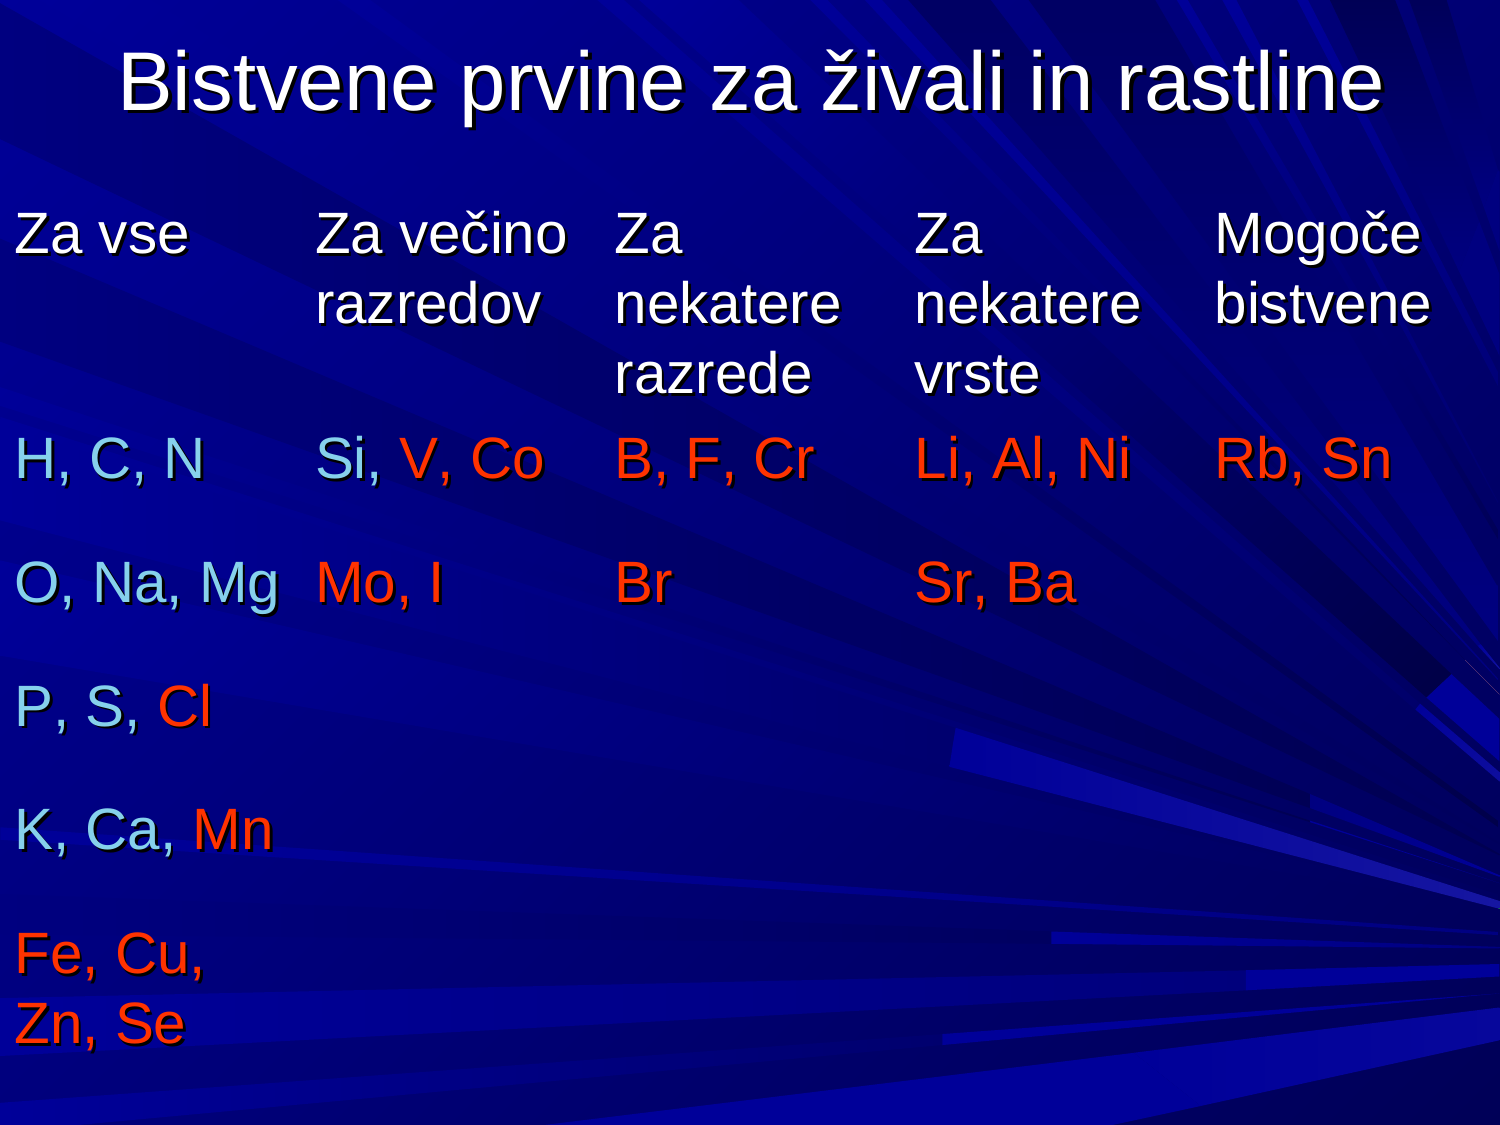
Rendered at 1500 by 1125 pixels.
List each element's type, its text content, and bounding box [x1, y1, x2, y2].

table_cell [300, 907, 600, 1063]
table_cell H, C, N [0, 413, 300, 536]
table_header Za nekatere razrede [600, 187, 900, 413]
table_header Za vse [0, 187, 300, 413]
table_cell Fe, Cu, Zn, Se [0, 907, 300, 1063]
table_header Za večino razredov [300, 187, 600, 413]
title Bistvene prvine za živali in rastline [76, 18, 1427, 135]
table_cell [300, 660, 600, 784]
table_cell [900, 907, 1200, 1063]
table_cell Si, V, Co [300, 413, 600, 536]
table_cell [1200, 536, 1500, 660]
table_cell Sr, Ba [900, 536, 1200, 660]
table_cell [600, 784, 900, 907]
table_cell Li, Al, Ni [900, 413, 1200, 536]
table_cell [600, 660, 900, 784]
table_cell O, Na, Mg [0, 536, 300, 660]
table_cell K, Ca, Mn [0, 784, 300, 907]
table_header Za nekatere vrste [900, 187, 1200, 413]
table_cell [1200, 784, 1500, 907]
table_cell B, F, Cr [600, 413, 900, 536]
table_cell [600, 907, 900, 1063]
table_cell Mo, I [300, 536, 600, 660]
table_cell Br [600, 536, 900, 660]
table_cell P, S, Cl [0, 660, 300, 784]
table_cell Rb, Sn [1200, 413, 1500, 536]
table_cell [900, 784, 1200, 907]
table_cell [900, 660, 1200, 784]
table_cell [1200, 907, 1500, 1063]
table_header Mogoče bistvene [1200, 187, 1500, 413]
table_cell [300, 784, 600, 907]
table_cell [1200, 660, 1500, 784]
